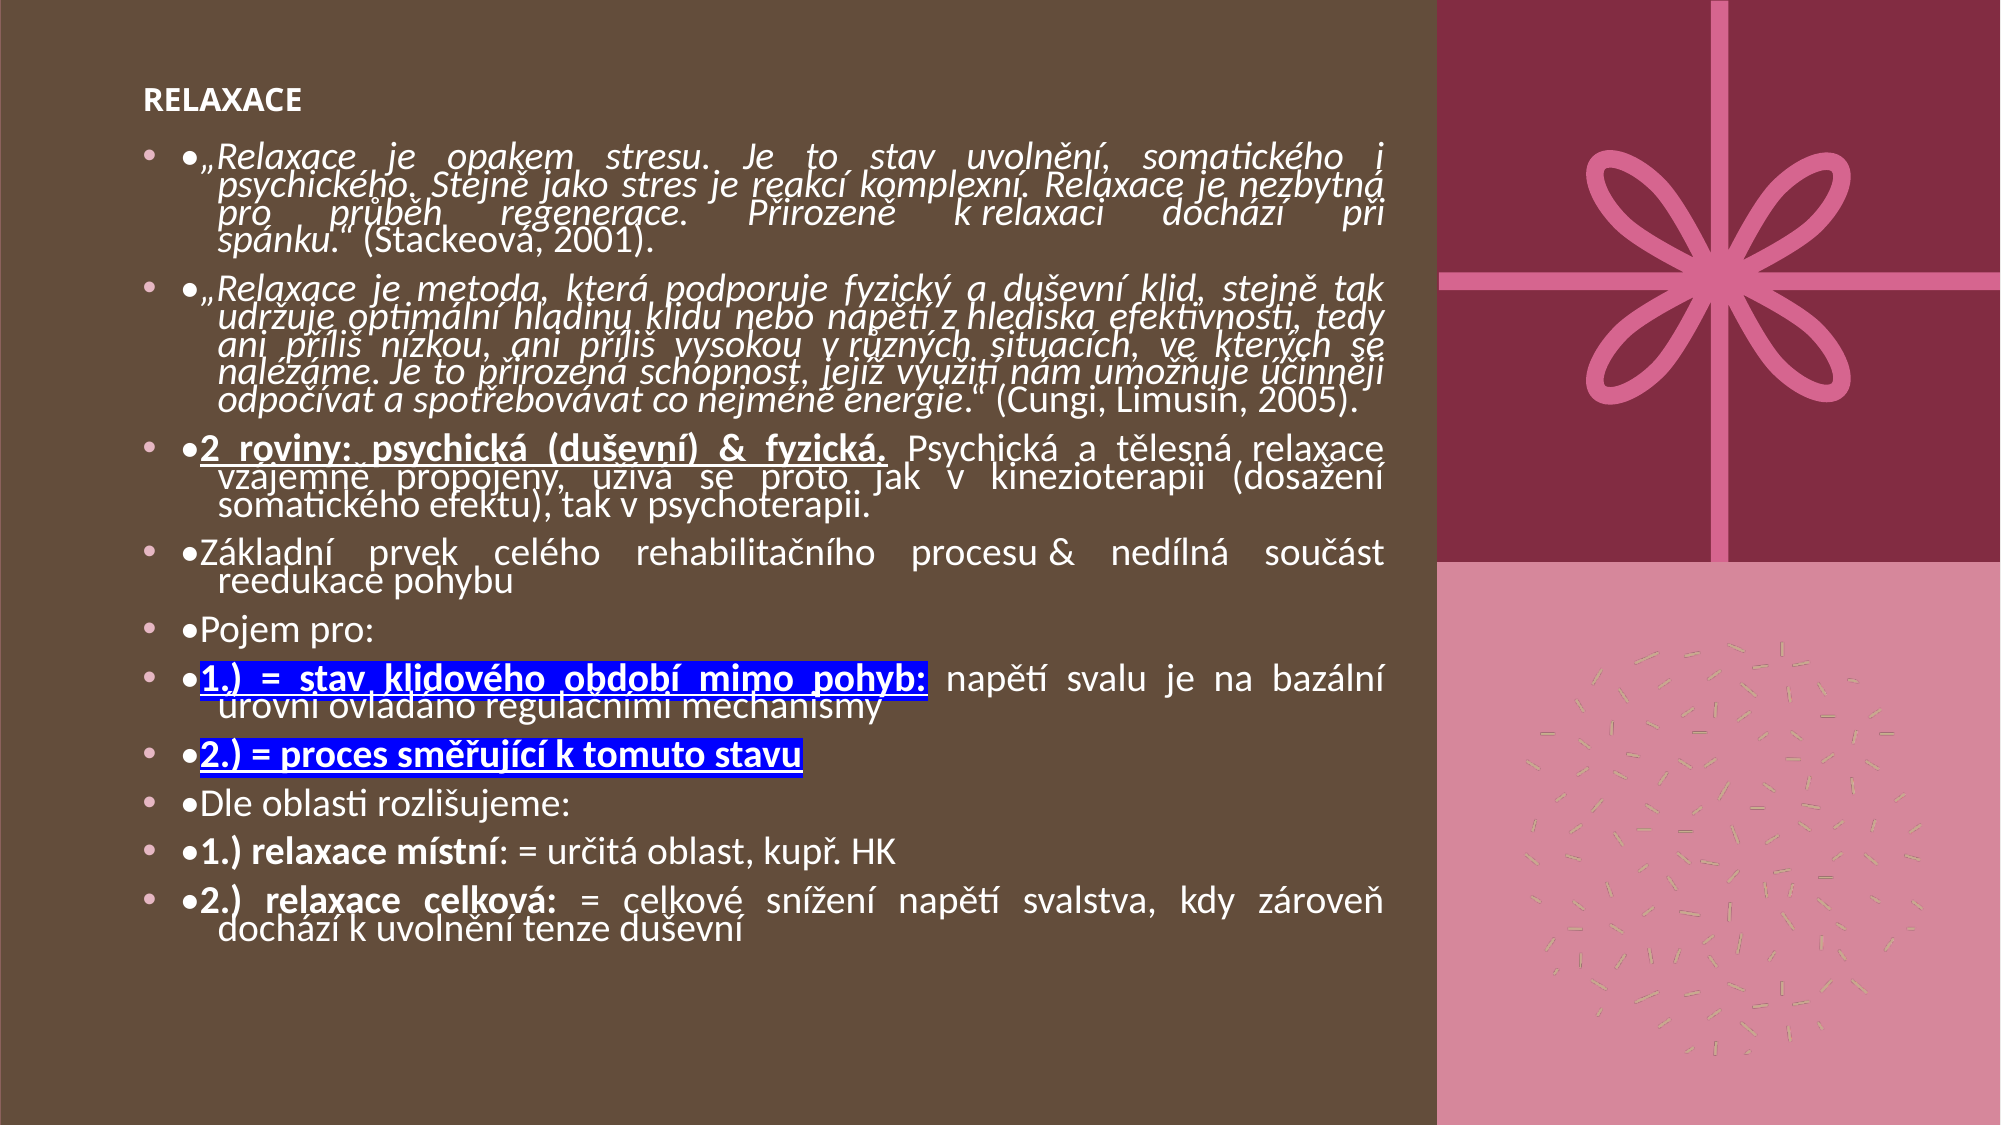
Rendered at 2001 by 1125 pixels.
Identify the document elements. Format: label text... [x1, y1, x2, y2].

text_box [0, 0, 1438, 1125]
list •„Relaxace je opakem stresu. Je to stav uvolnění, somatického i psychického. Stejně jako stres je reakcí komplexní. Relaxace je nezbytná pro průběh regenerace. Přirozeně k relaxaci dochází při spánku.“ (Stackeová, 2001). •„Relaxace je metoda, která podporuje fyzický a duševní klid, stejně tak udržuje optimální hladinu klidu nebo napětí z hlediska efektivnosti, tedy ani příliš nízkou, ani příliš vysokou v různých situacích, ve kterých se nalézáme. Je to přirozená schopnost, jejíž využití nám umožňuje účinněji odpočívat a spotřebovávat co nejméně energie.“ (Cungi, Limusin, 2005). •2 roviny: psychická (duševní) & fyzická. Psychická a tělesná relaxace vzájemně propojeny, užívá se proto jak v kinezioterapii (dosažení somatického efektu), tak v psychoterapii. •Základní prvek celého rehabilitačního procesu & nedílná součást reedukace pohybu •Pojem pro: •1.) = stav klidového období mimo pohyb: napětí svalu je na bazální úrovni ovládáno regulačními mechanismy •2.) = proces směřující k tomuto stavu •Dle oblasti rozlišujeme: •1.) relaxace místní: = určitá oblast, kupř. HK •2.) relaxace celková: = celkové snížení napětí svalstva, kdy zároveň dochází k uvolnění tenze duševní [127, 139, 1401, 1077]
title RELAXACE [127, 71, 1286, 127]
picture [1438, 0, 2000, 1125]
